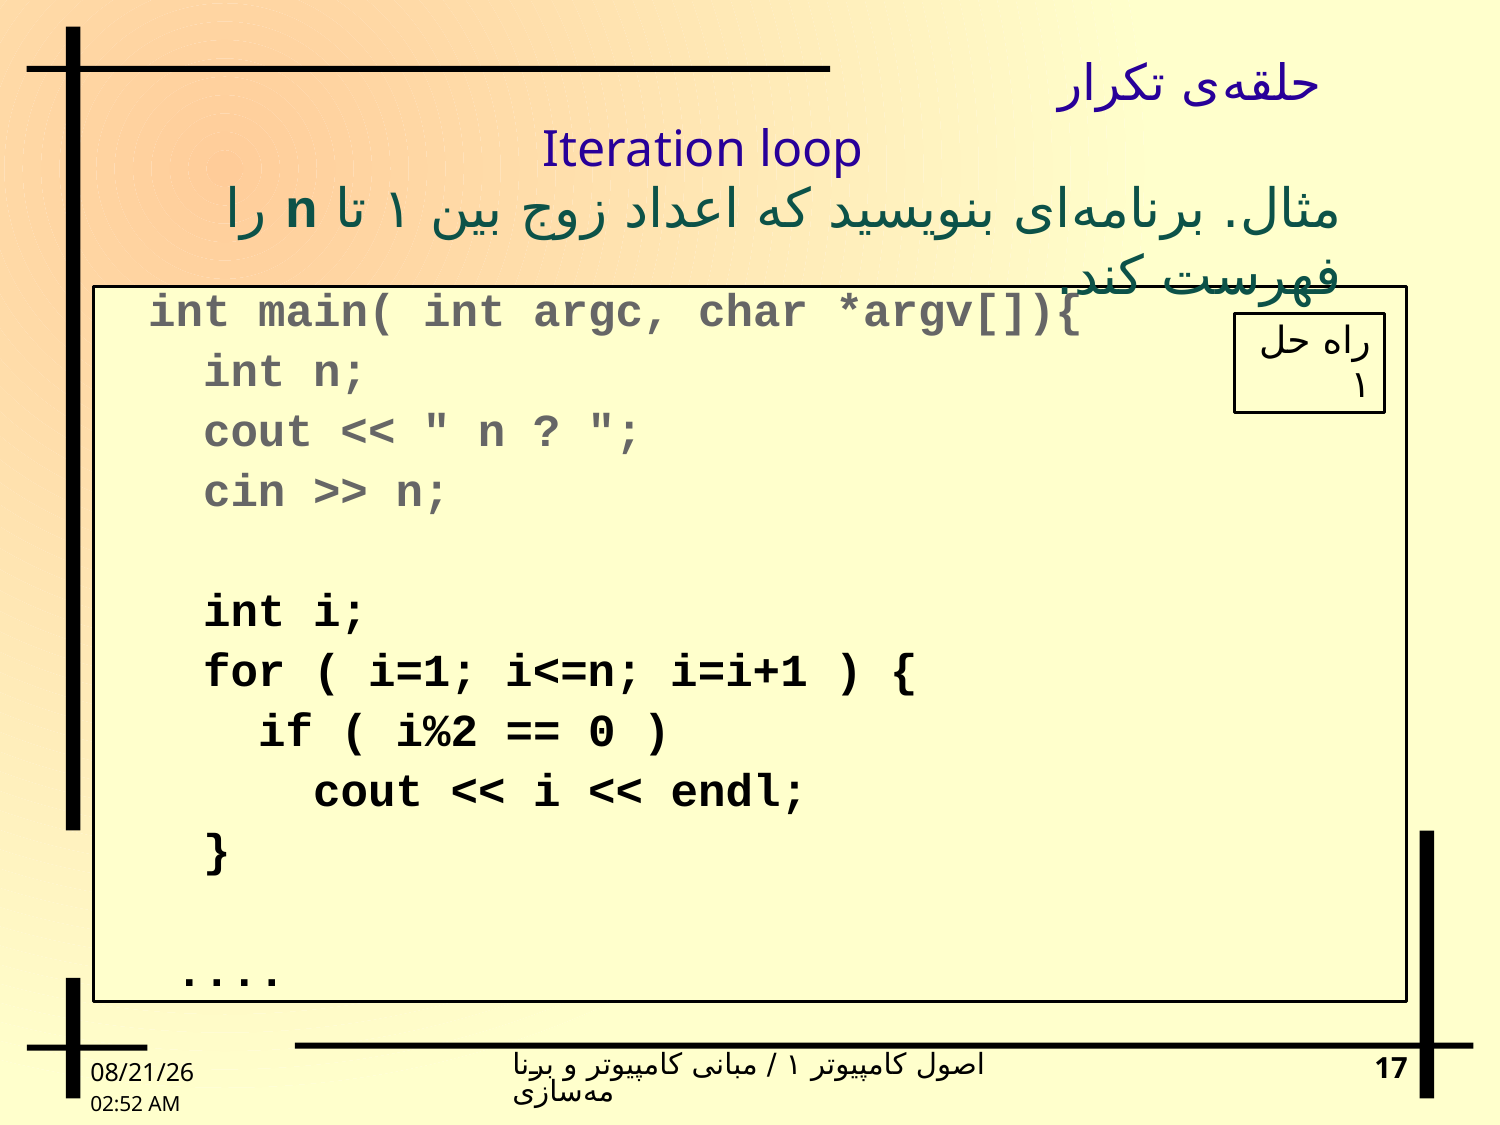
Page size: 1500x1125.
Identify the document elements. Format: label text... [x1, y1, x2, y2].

title حلقه‌ی تکرار Iteration loop [62, 57, 1344, 178]
list مثال. برنامه‌ای بنویسید که اعداد زوج بین ۱ تا n را فهرست کند. [105, 177, 1395, 277]
list int main( int argc, char *argv[]){ int n; cout << " n ? "; cin >> n; int i; for ( i=1; i<=n; i=i+1 ) { if ( i%2 == 0 ) cout << i << endl; } .... [93, 286, 1407, 1002]
text_box راه حل ۱ [1234, 313, 1385, 387]
